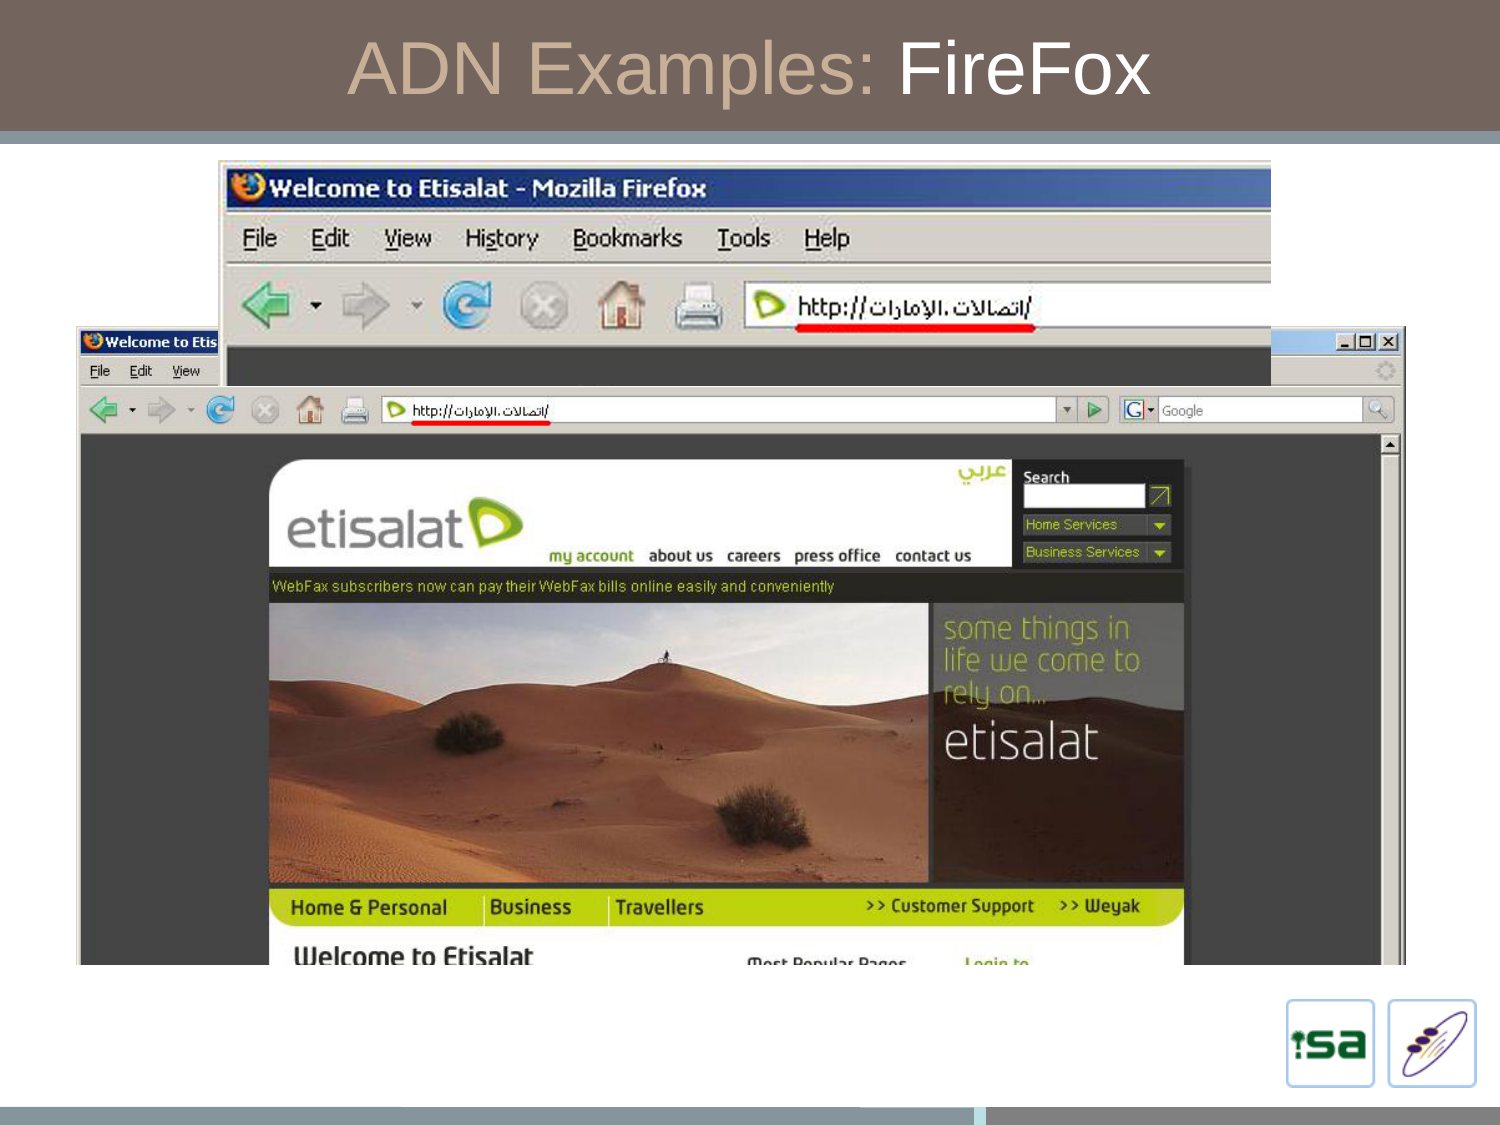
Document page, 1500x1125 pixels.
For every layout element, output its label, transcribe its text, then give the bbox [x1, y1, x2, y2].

picture [1286, 999, 1477, 1088]
text_box ADN Examples: FireFox [0, 0, 1500, 131]
picture [76, 160, 1406, 965]
